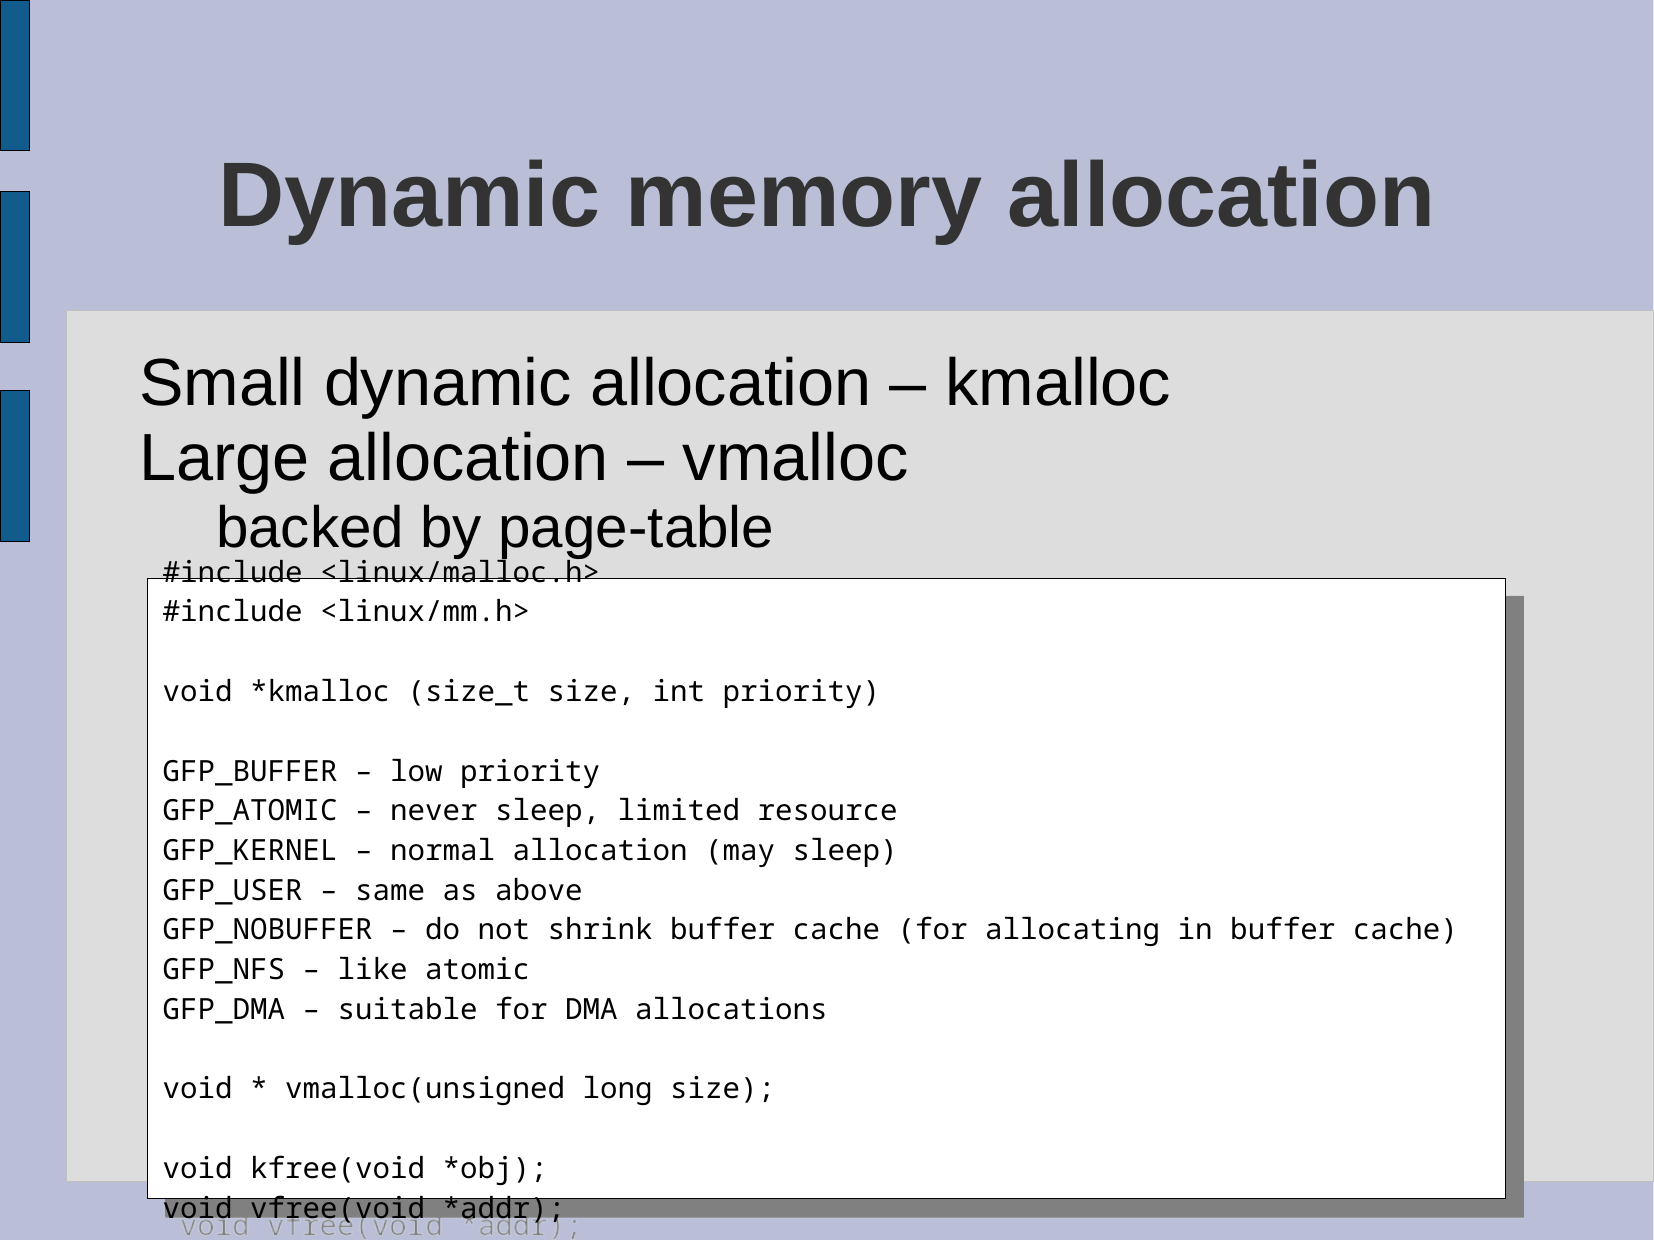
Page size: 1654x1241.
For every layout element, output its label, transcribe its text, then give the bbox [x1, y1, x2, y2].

text_box #include <linux/malloc.h> #include <linux/mm.h> void *kmalloc (size_t size, int priority) GFP_BUFFER – low priority GFP_ATOMIC – never sleep, limited resource GFP_KERNEL – normal allocation (may sleep) GFP_USER – same as above GFP_NOBUFFER – do not shrink buffer cache (for allocating in buffer cache) GFP_NFS – like atomic GFP_DMA – suitable for DMA allocations void * vmalloc(unsigned long size); void kfree(void *obj); void vfree(void *addr); [147, 578, 1506, 1199]
list Small dynamic allocation – kmalloc Large allocation – vmalloc backed by page-table [121, 344, 1534, 1112]
title Dynamic memory allocation [121, 98, 1534, 291]
